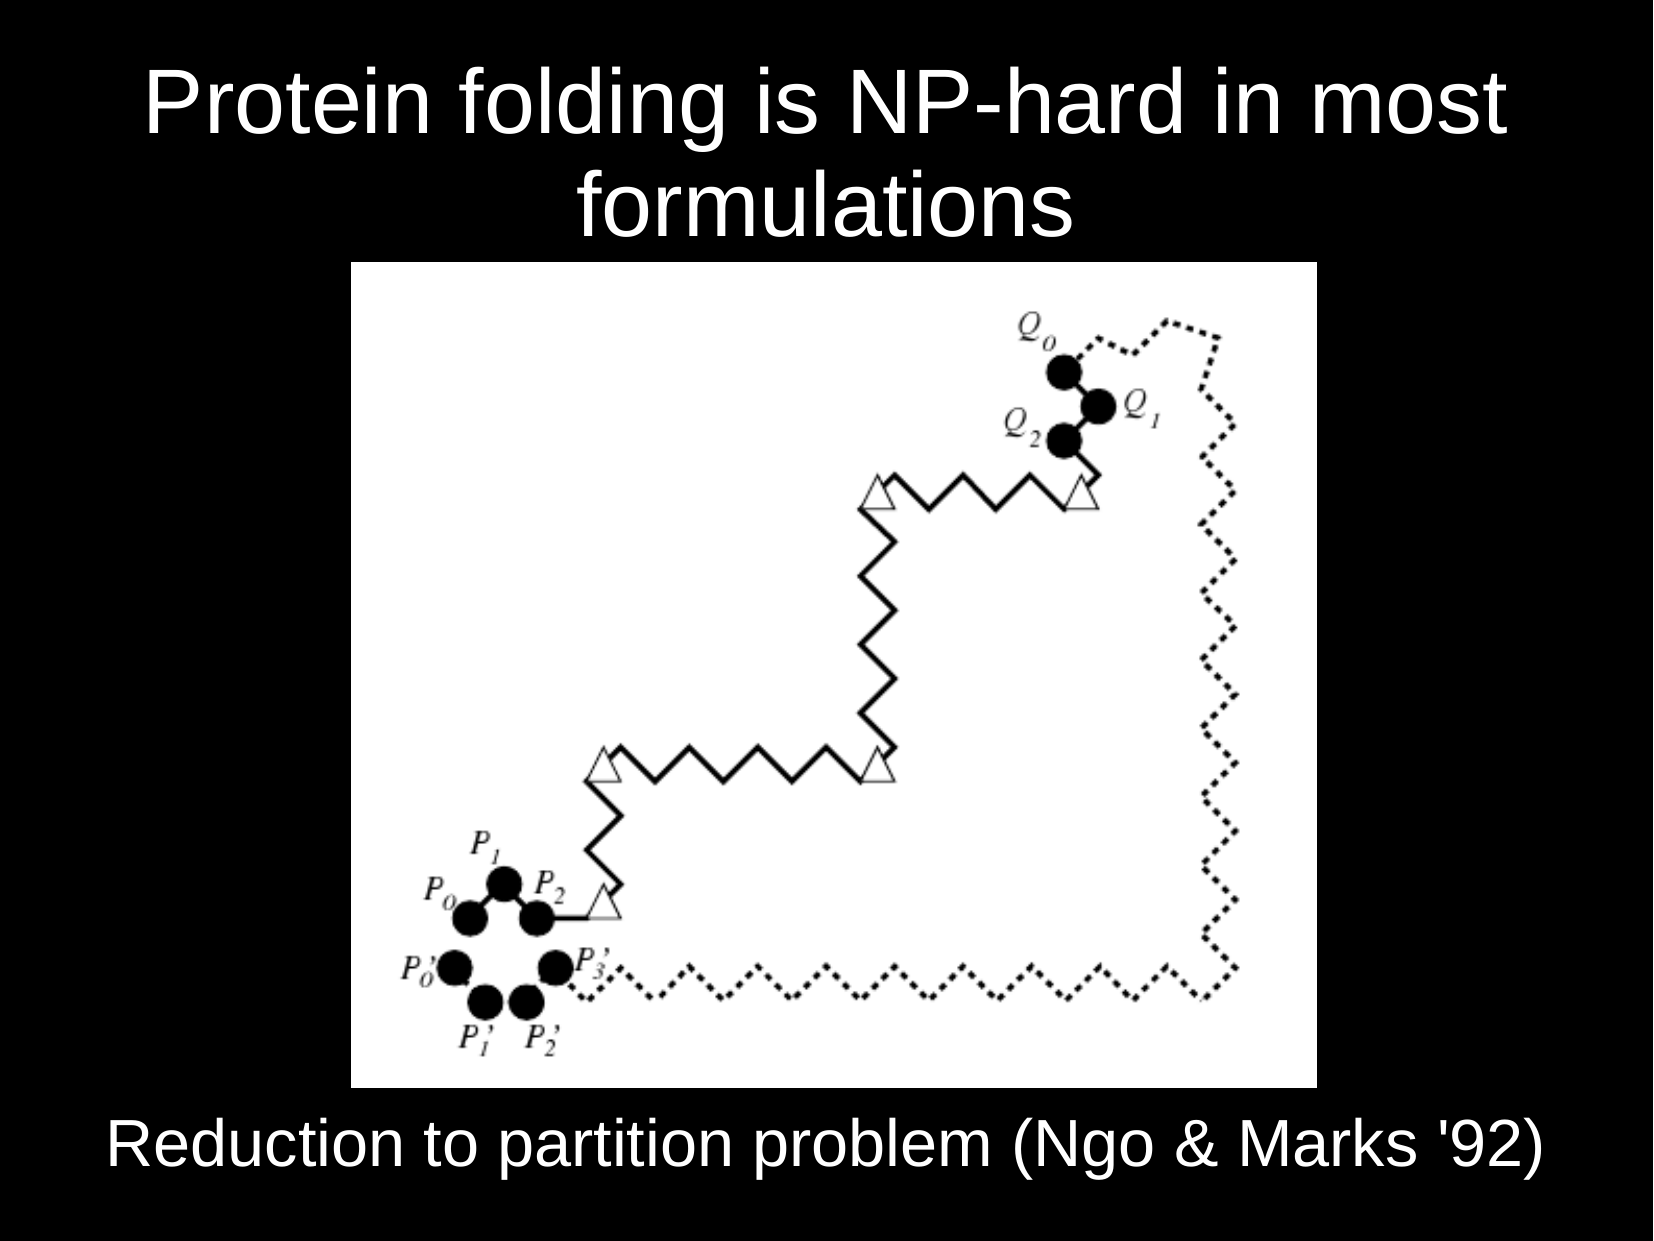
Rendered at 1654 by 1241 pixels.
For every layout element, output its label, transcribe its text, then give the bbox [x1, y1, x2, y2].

subtitle Reduction to partition problem (Ngo & Marks '92) [82, 1087, 1571, 1201]
picture [351, 262, 1317, 1088]
title Protein folding is NP-hard in most formulations [82, 50, 1571, 256]
